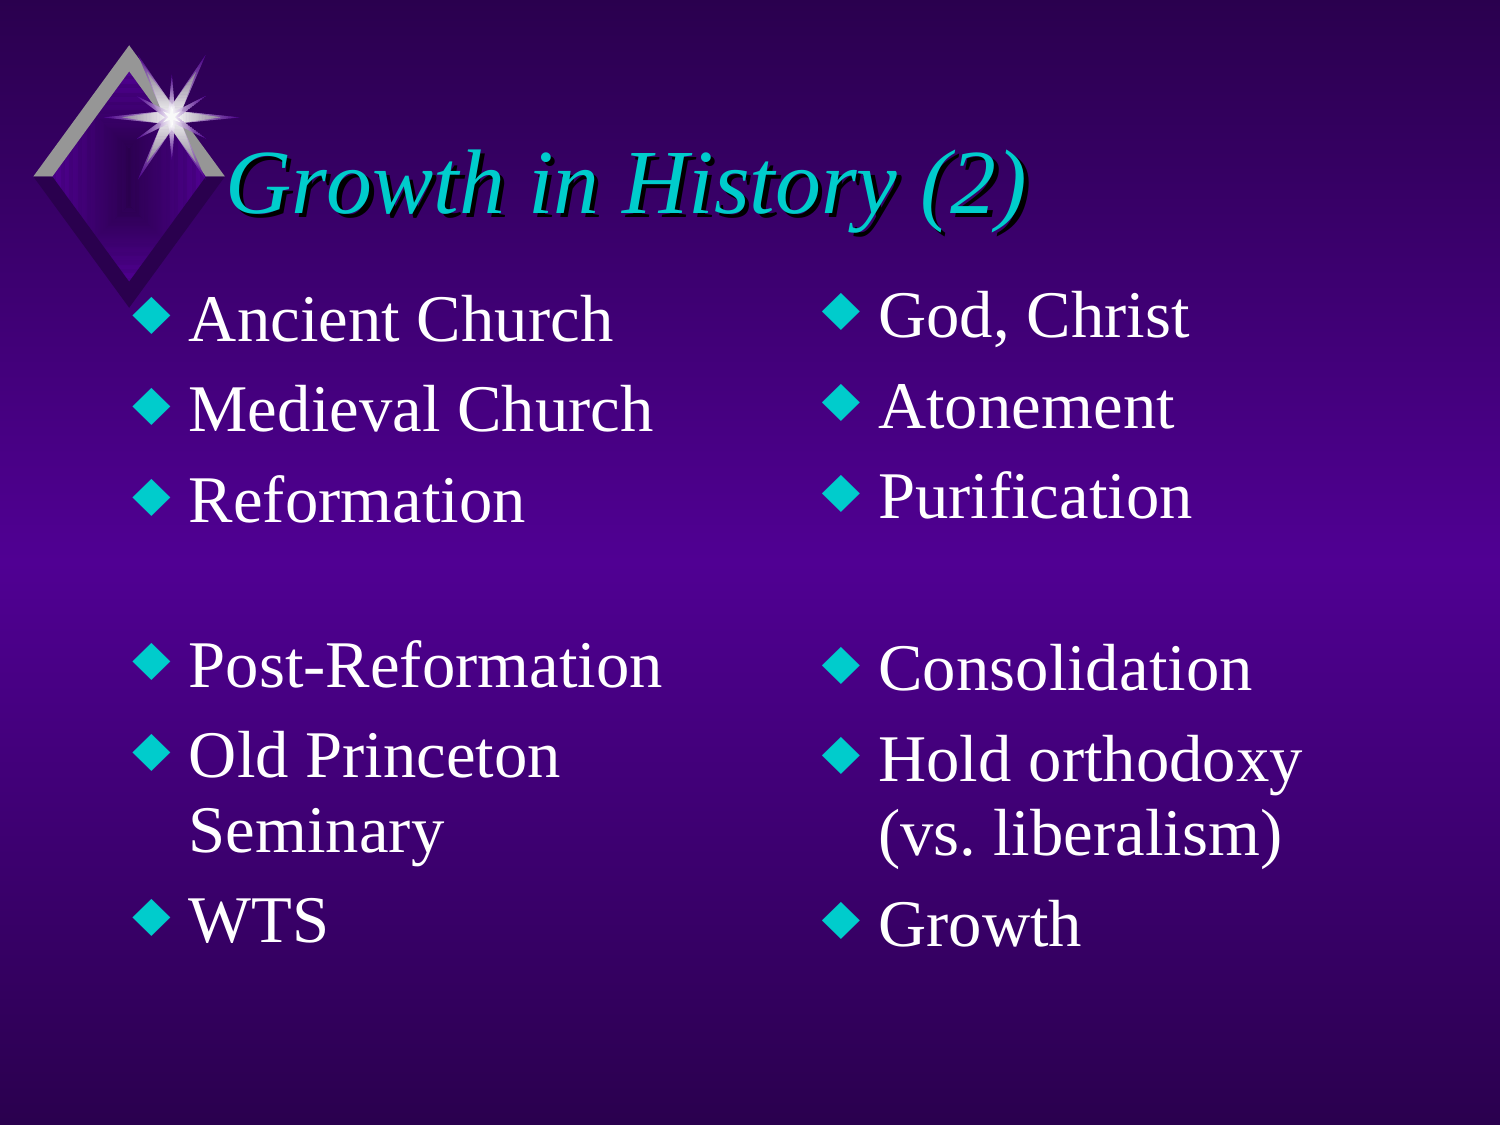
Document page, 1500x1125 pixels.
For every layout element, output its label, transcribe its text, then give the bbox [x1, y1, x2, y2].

list God, Christ Atonement Purification [765, 277, 1389, 1057]
title Growth in History (2) [224, 65, 1388, 281]
list Ancient Church Medieval Church Reformation Post-Reformation Old Princeton Seminary WTS [76, 281, 765, 1018]
